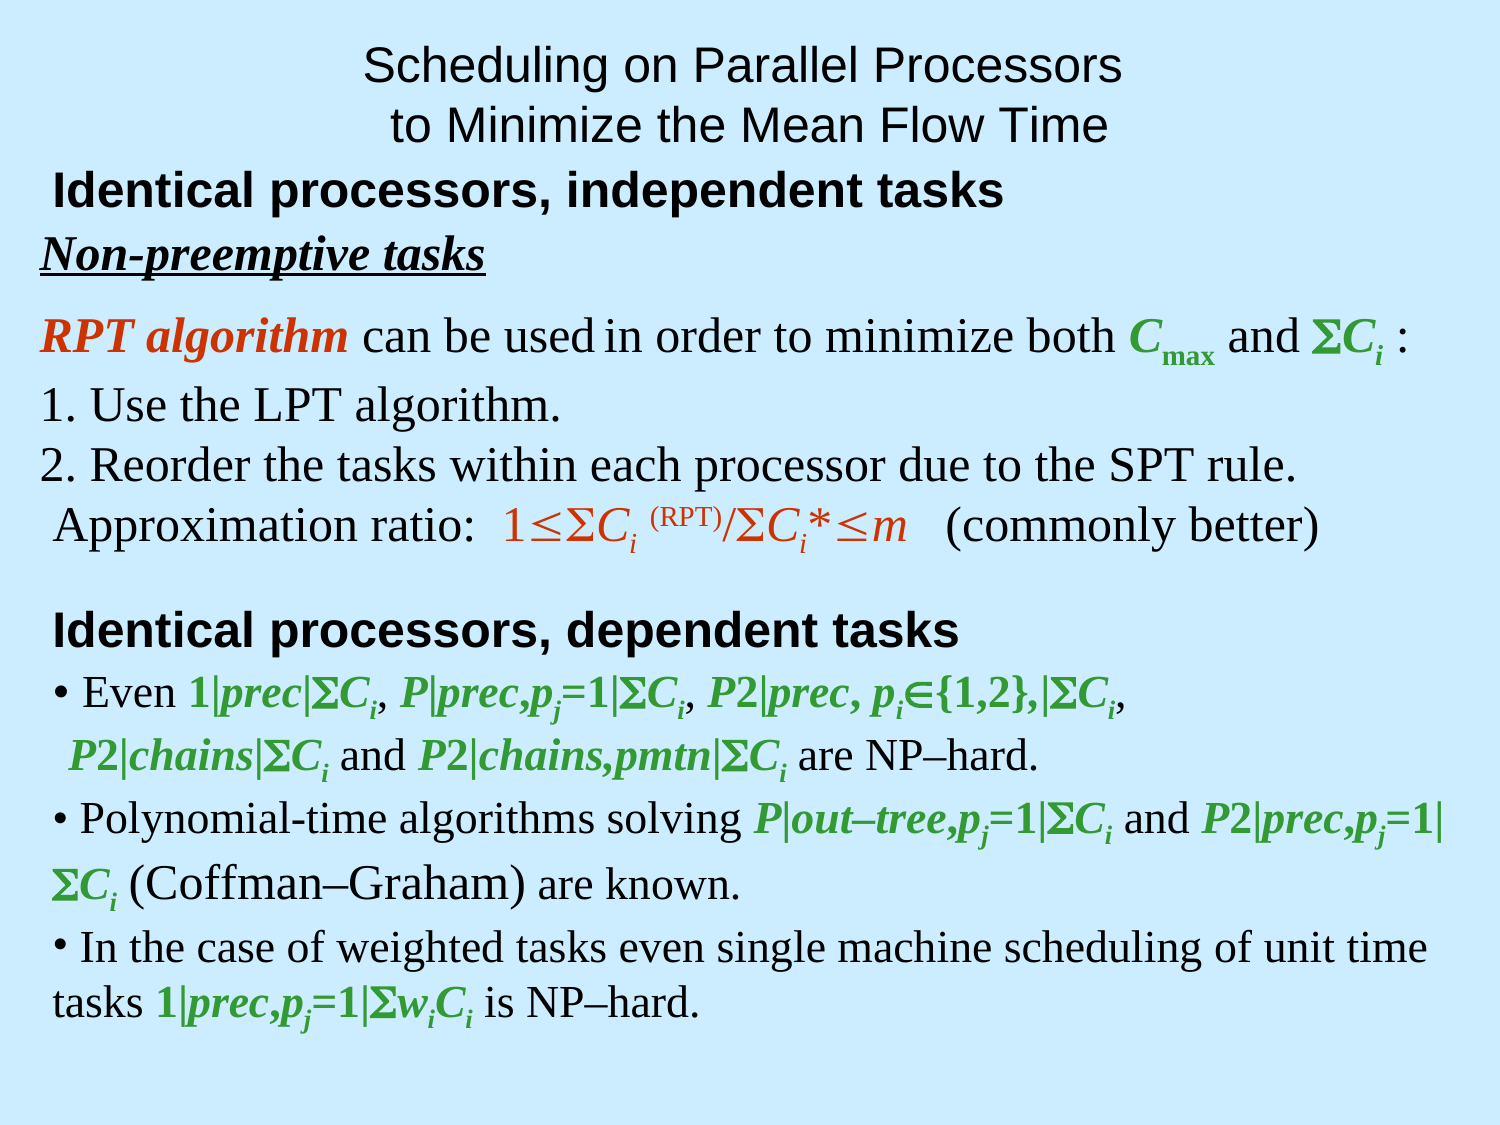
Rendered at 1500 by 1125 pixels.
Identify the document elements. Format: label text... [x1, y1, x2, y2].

text_box RPT algorithm can be used in order to minimize both Cmax and Ci : 1. Use the LPT algorithm. 2. Reorder the tasks within each processor due to the SPT rule. Approximation ratio: 1Ci (RPT)/Ci*m (commonly better) [24, 295, 1488, 568]
text_box Identical processors, dependent tasks Even 1|prec|Ci, P|prec,pj=1|Ci, P2|prec, pi{1,2},|Ci, P2|chains|Ci and P2|chains,pmtn|Ci are NP–hard. Polynomial-time algorithms solving P|out–tree,pj=1|Ci and P2|prec,pj=1|Ci (Coffman–Graham) are known. In the case of weighted tasks even single machine scheduling of unit time tasks 1|prec,pj=1|wiCi is NP–hard. [37, 590, 1500, 1042]
text_box Non-preemptive tasks [24, 212, 1488, 288]
text_box Identical processors, independent tasks [37, 161, 1500, 226]
title Scheduling on Parallel Processors to Minimize the Mean Flow Time [0, 24, 1500, 161]
